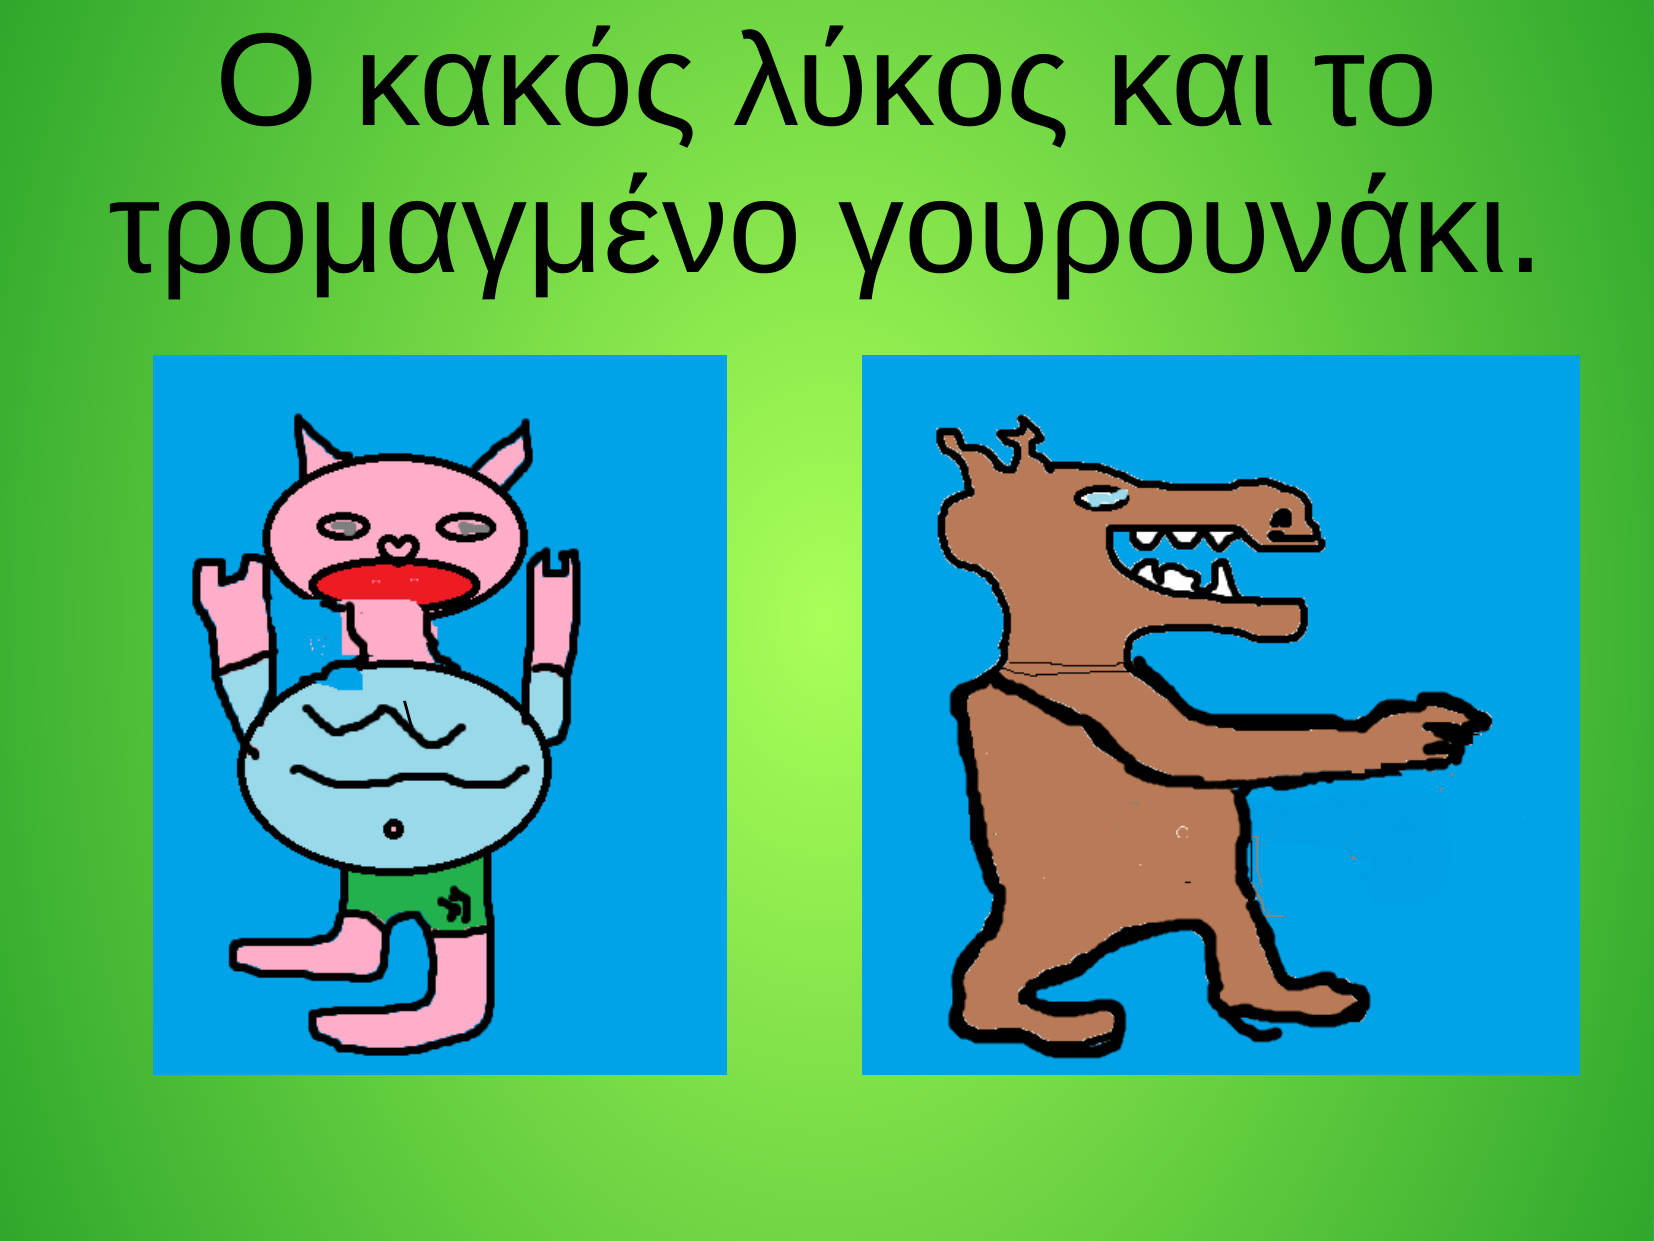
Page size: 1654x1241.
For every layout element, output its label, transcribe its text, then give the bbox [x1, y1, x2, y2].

title Ο κακός λύκος και το τρομαγμένο γουρουνάκι. [82, 5, 1571, 301]
picture [937, 415, 1491, 1056]
picture [194, 416, 579, 1054]
